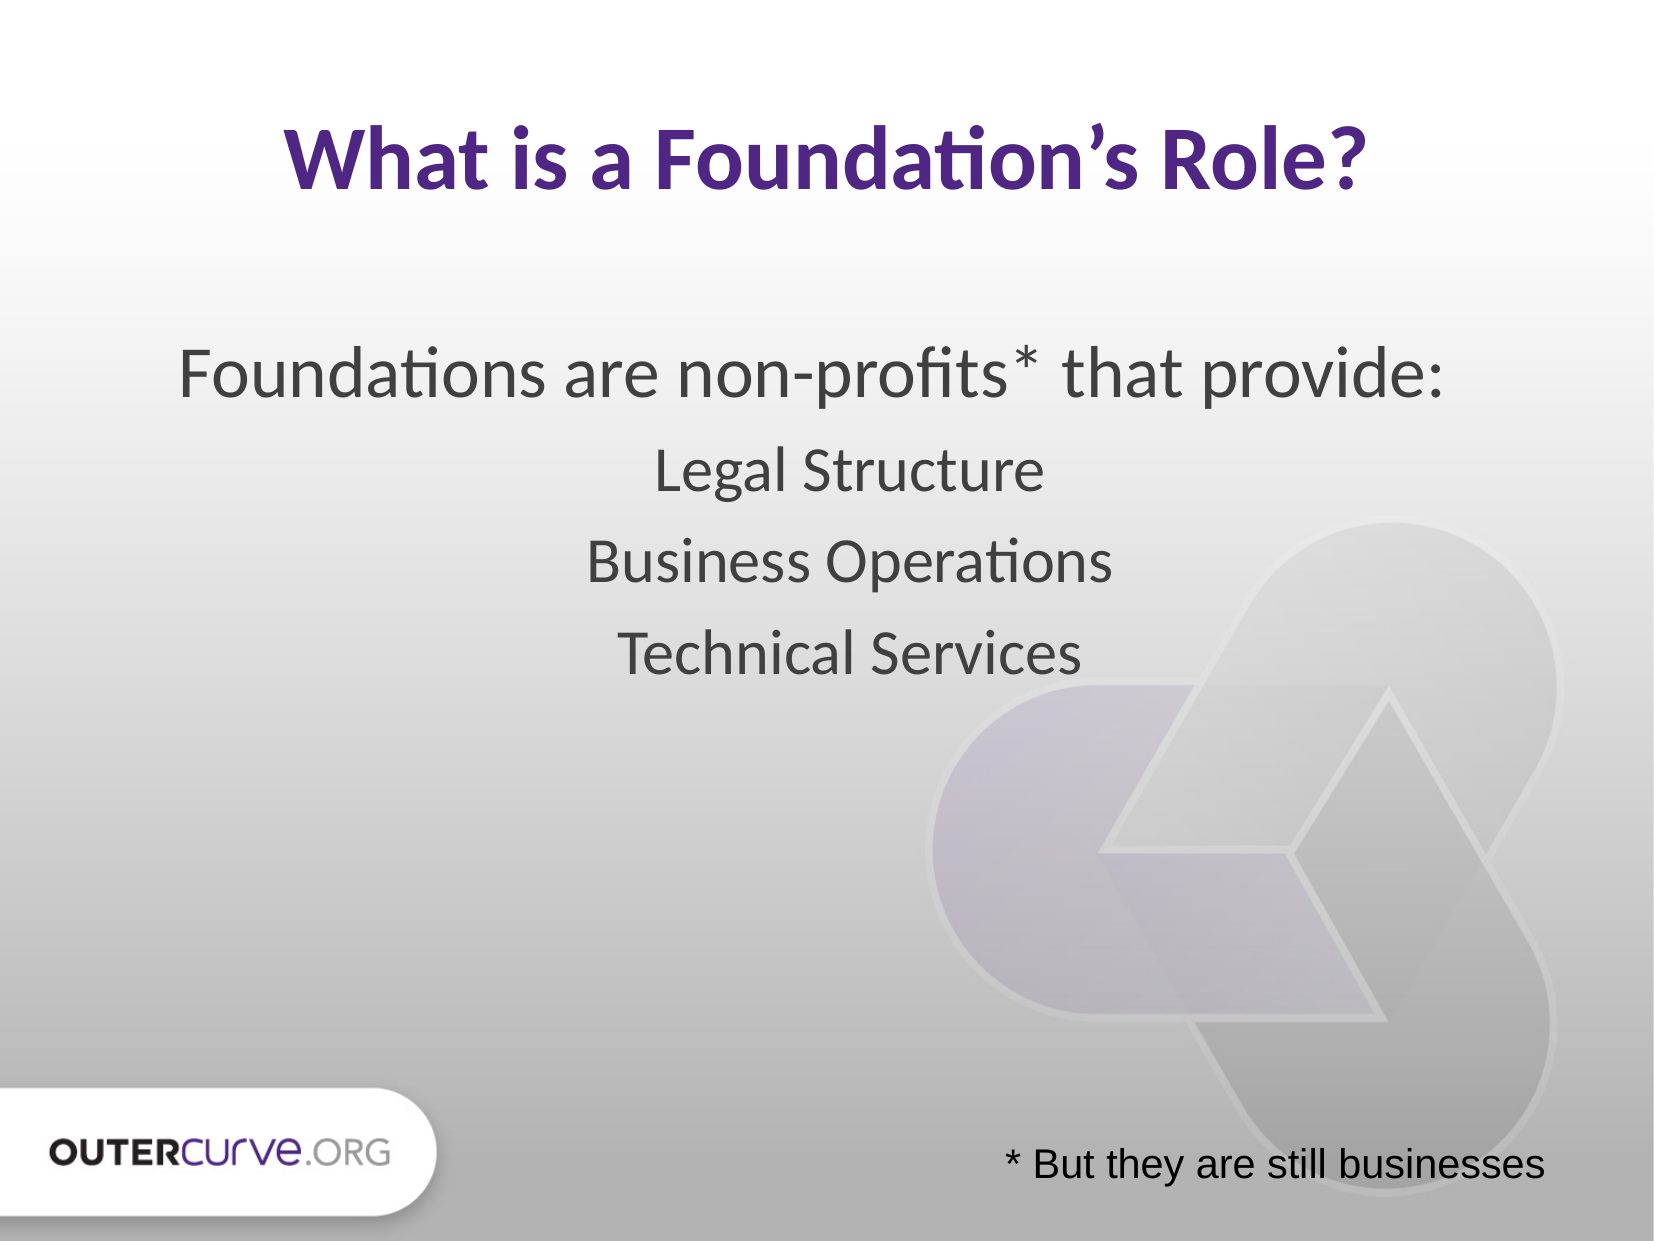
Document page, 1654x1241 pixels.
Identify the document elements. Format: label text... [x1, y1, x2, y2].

title What is a Foundation’s Role? [82, 36, 1571, 270]
picture [0, 0, 1654, 1241]
list Foundations are non-profits* that provide: Legal Structure Business Operations Technical Services [68, 316, 1558, 886]
text_box * But they are still businesses [954, 1129, 1562, 1196]
